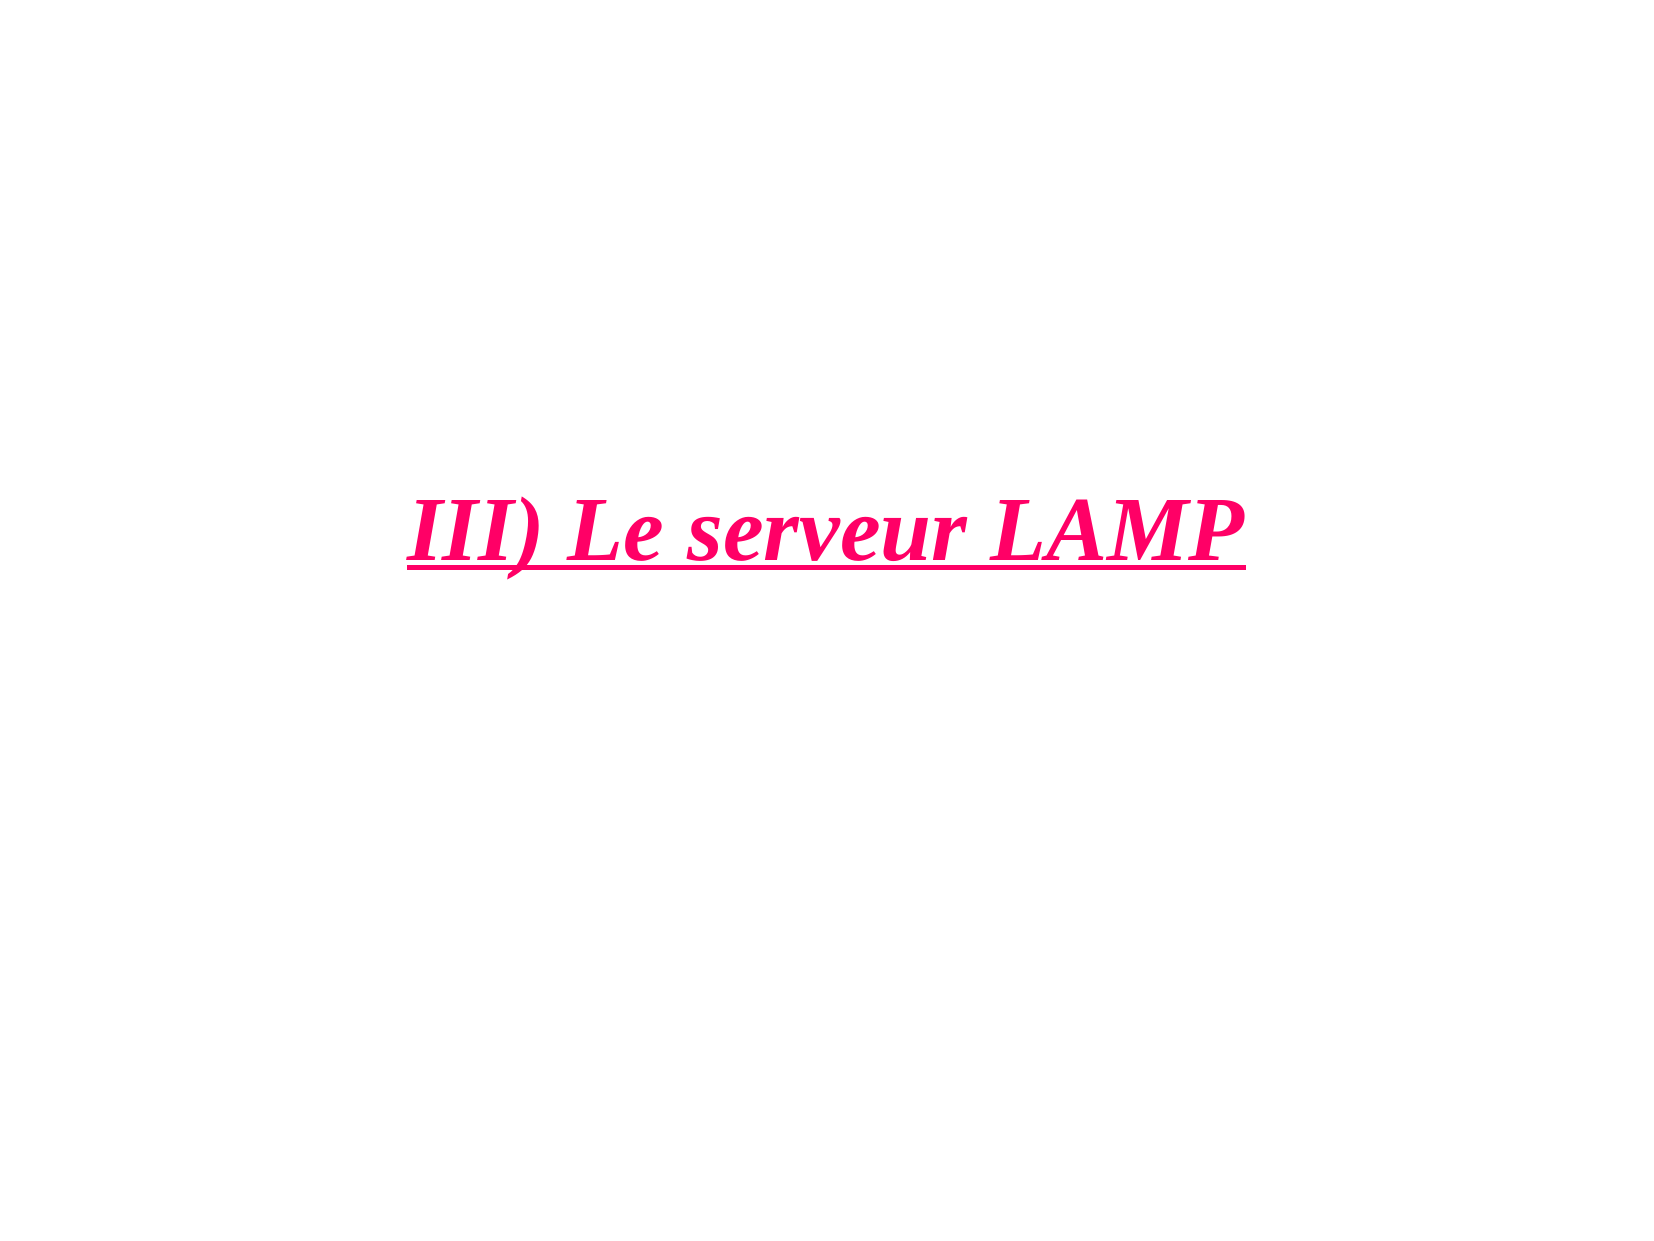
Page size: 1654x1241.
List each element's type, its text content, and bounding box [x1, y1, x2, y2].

subtitle III) Le serveur LAMP [82, 49, 1571, 1010]
